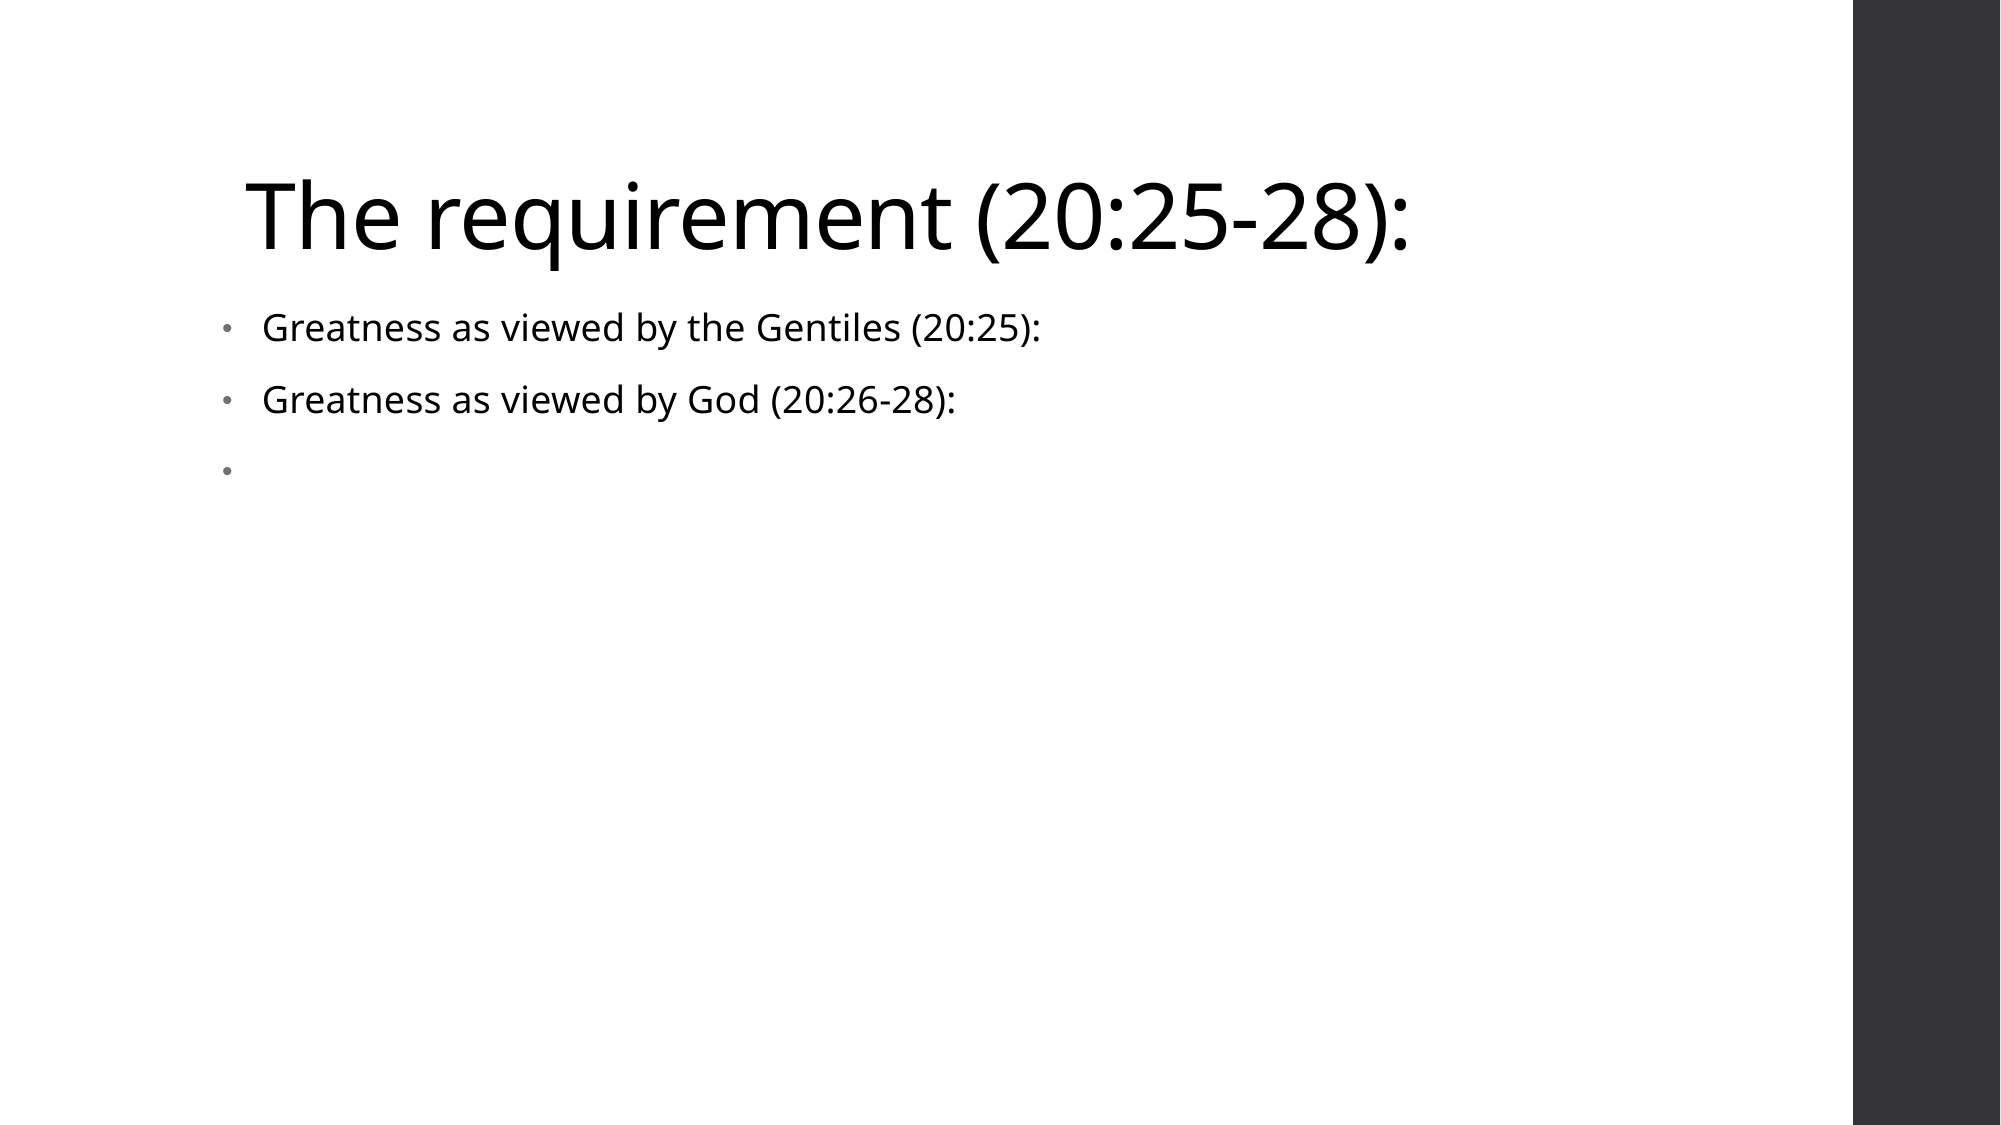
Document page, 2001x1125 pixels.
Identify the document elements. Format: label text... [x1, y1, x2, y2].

title The requirement (20:25-28): [206, 60, 1797, 278]
list Greatness as viewed by the Gentiles (20:25): Greatness as viewed by God (20:26-28): [206, 299, 1617, 1014]
